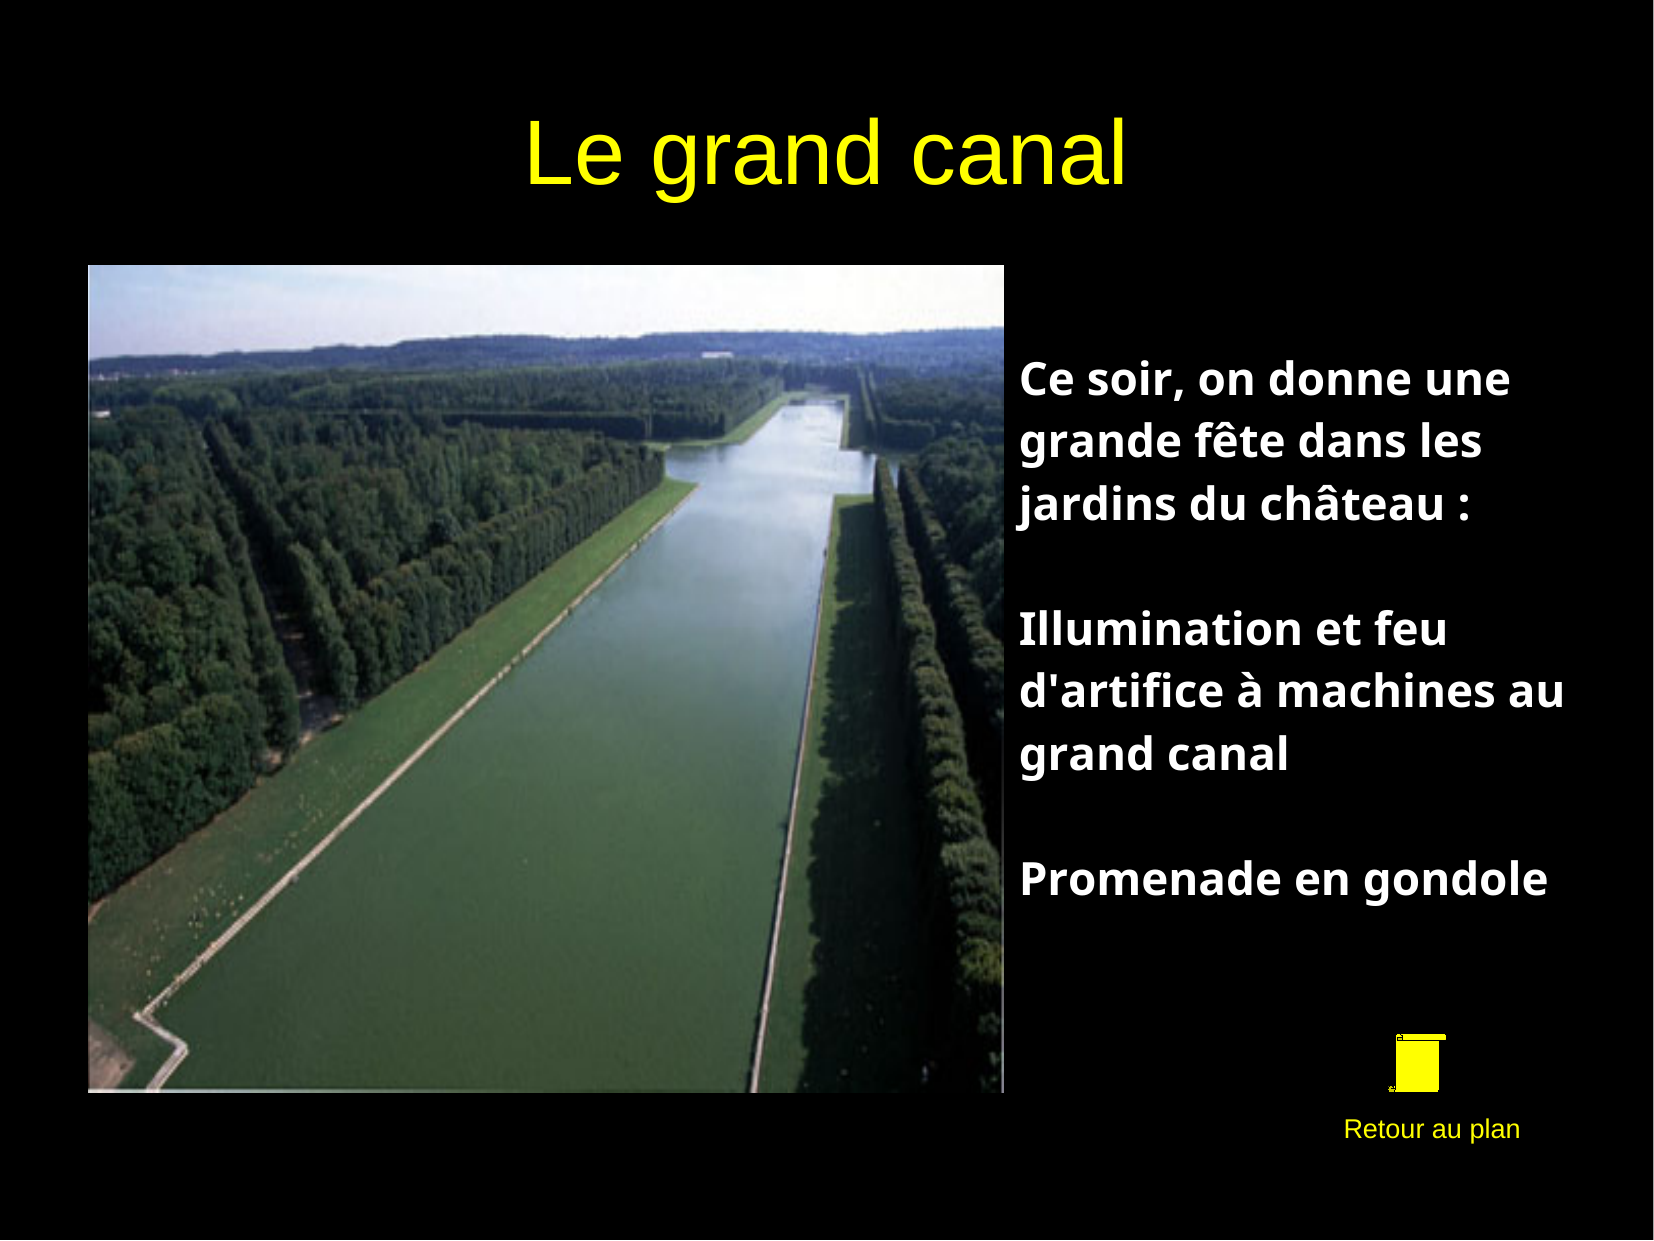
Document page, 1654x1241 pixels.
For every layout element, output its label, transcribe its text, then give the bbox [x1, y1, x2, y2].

text_box [1387, 1033, 1447, 1093]
text_box Ce soir, on donne une grande fête dans les jardins du château : Illumination et feu d'artifice à machines au grand canal Promenade en gondole [1003, 338, 1595, 1111]
picture [88, 265, 1004, 1093]
text_box Retour au plan [1328, 1106, 1625, 1152]
title Le grand canal [82, 49, 1571, 257]
